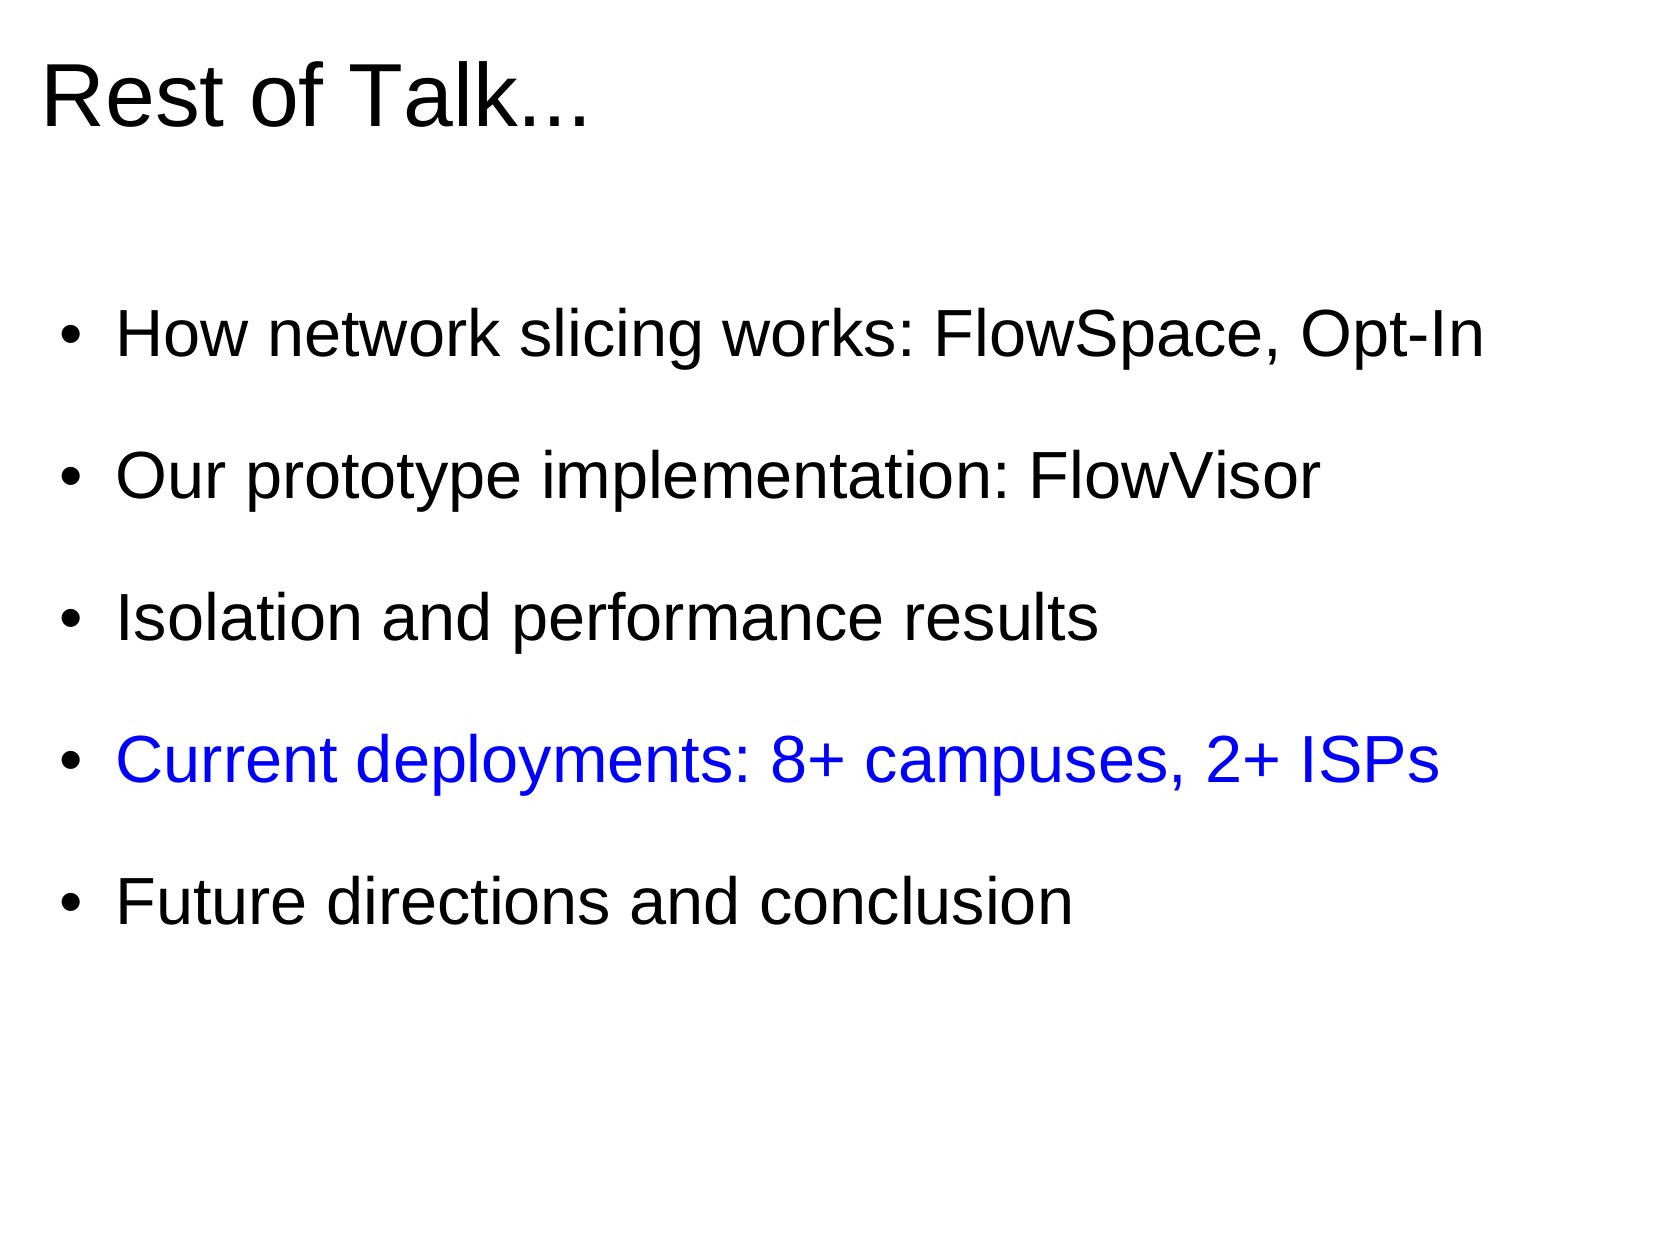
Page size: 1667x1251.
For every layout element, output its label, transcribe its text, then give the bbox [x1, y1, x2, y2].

list How network slicing works: FlowSpace, Opt-In Our prototype implementation: FlowVisor Isolation and performance results Current deployments: 8+ campuses, 2+ ISPs Future directions and conclusion [40, 300, 1627, 1201]
title Rest of Talk... [40, 50, 1627, 201]
